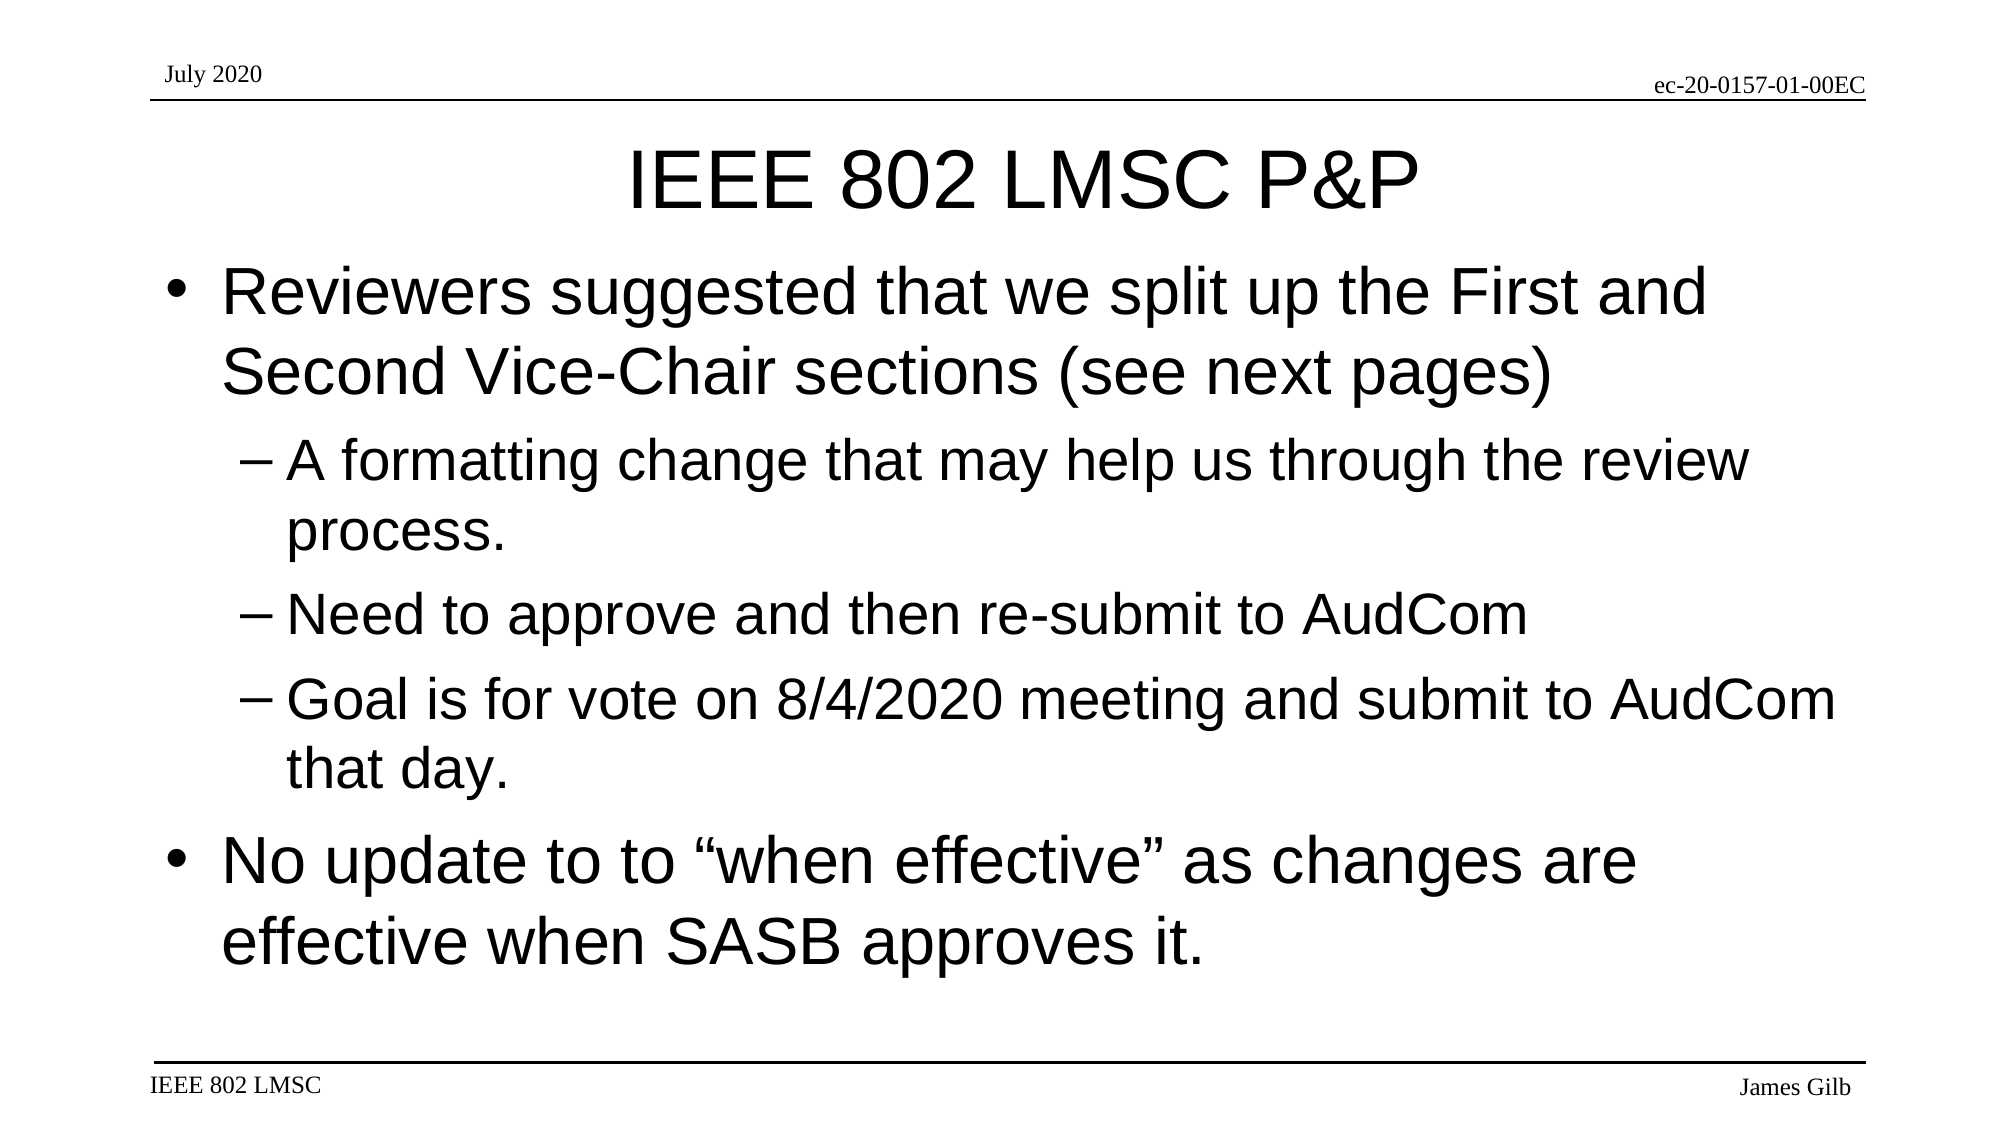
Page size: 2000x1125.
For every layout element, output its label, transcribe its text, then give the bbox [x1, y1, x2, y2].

list Reviewers suggested that we split up the First and Second Vice-Chair sections (see next pages) A formatting change that may help us through the review process. Need to approve and then re-submit to AudCom Goal is for vote on 8/4/2020 meeting and submit to AudCom that day. No update to to “when effective” as changes are effective when SASB approves it. [149, 239, 1900, 1051]
title IEEE 802 LMSC P&P [149, 112, 1900, 238]
